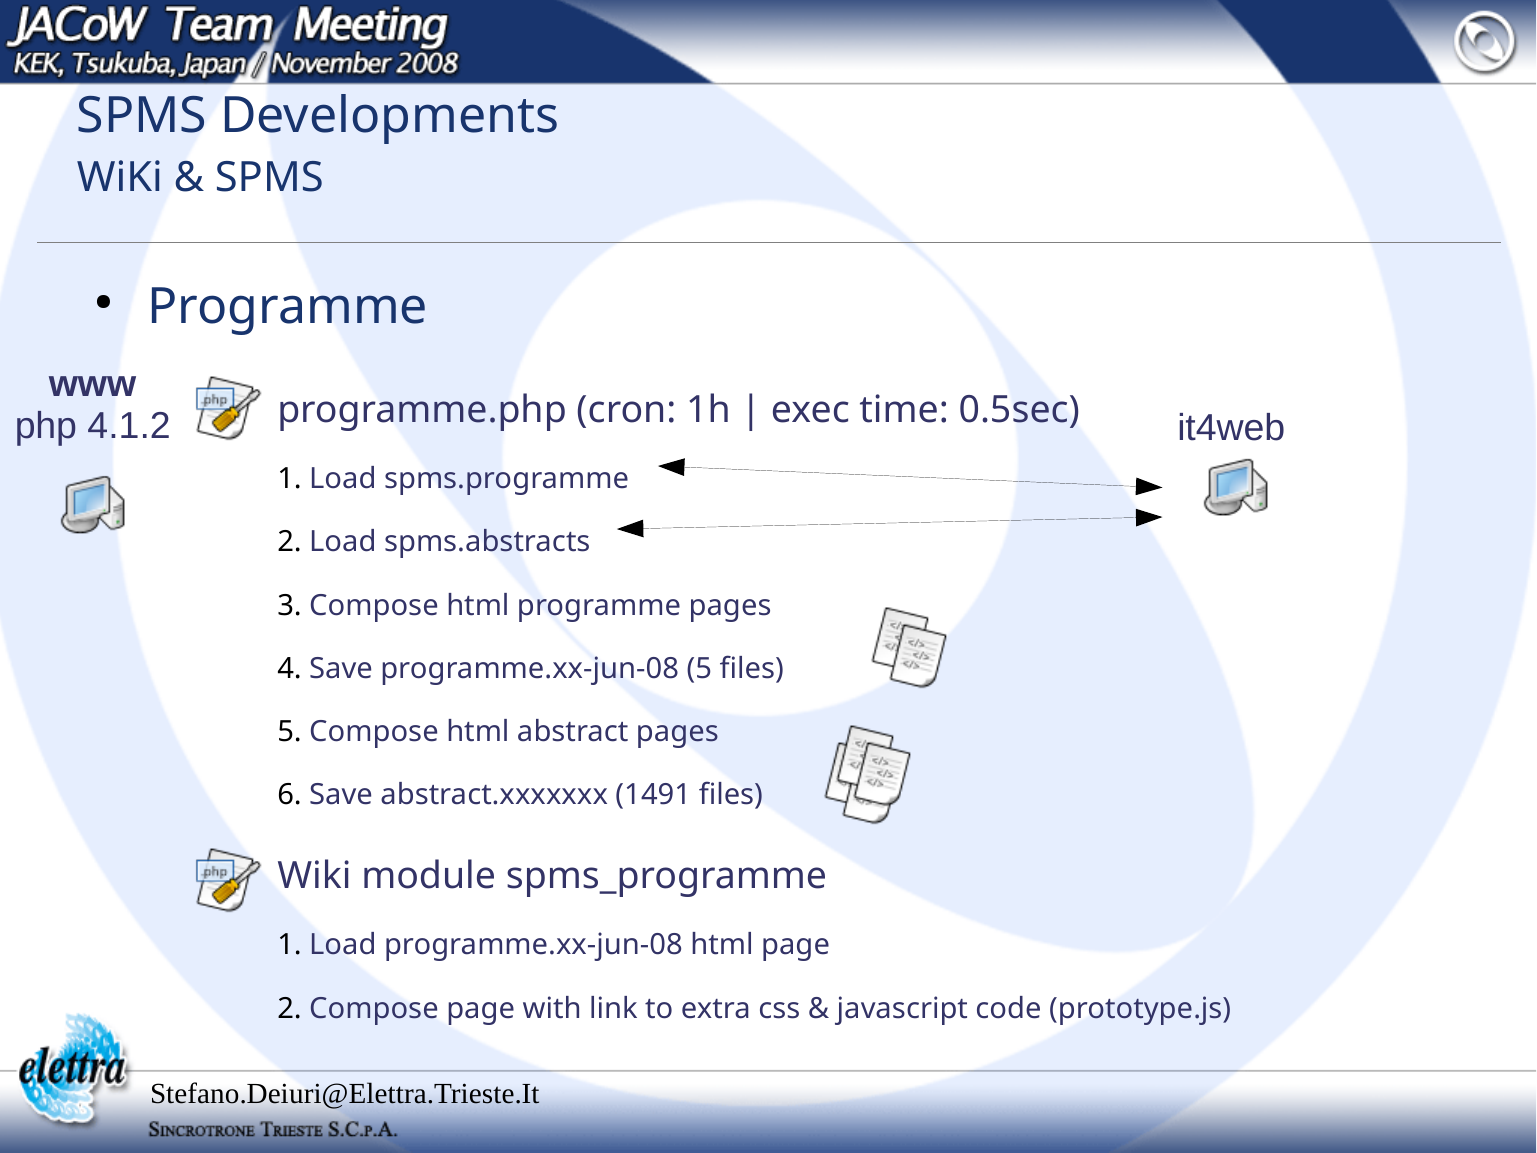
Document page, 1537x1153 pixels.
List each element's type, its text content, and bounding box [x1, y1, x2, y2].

picture [187, 841, 262, 917]
text_box programme.php (cron: 1h | exec time: 0.5sec) Load spms.programme Load spms.abstracts Compose html programme pages Save programme.xx-jun-08 (5 files) Compose html abstract pages Save abstract.xxxxxxx (1491 files) [262, 375, 1501, 792]
text_box www php 4.1.2 [0, 355, 206, 456]
picture [187, 369, 263, 445]
picture [862, 600, 956, 693]
picture [1198, 456, 1274, 526]
picture [0, 0, 1537, 1153]
title SPMS Developments WiKi & SPMS [76, 89, 1460, 262]
picture [815, 718, 920, 829]
text_box Wiki module spms_programme Load programme.xx-jun-08 html page Compose page with link to extra css & javascript code (prototype.js) [262, 841, 1501, 1048]
list Programme [76, 269, 1460, 375]
list Programme [76, 445, 1460, 1031]
text_box it4web [1162, 399, 1312, 456]
